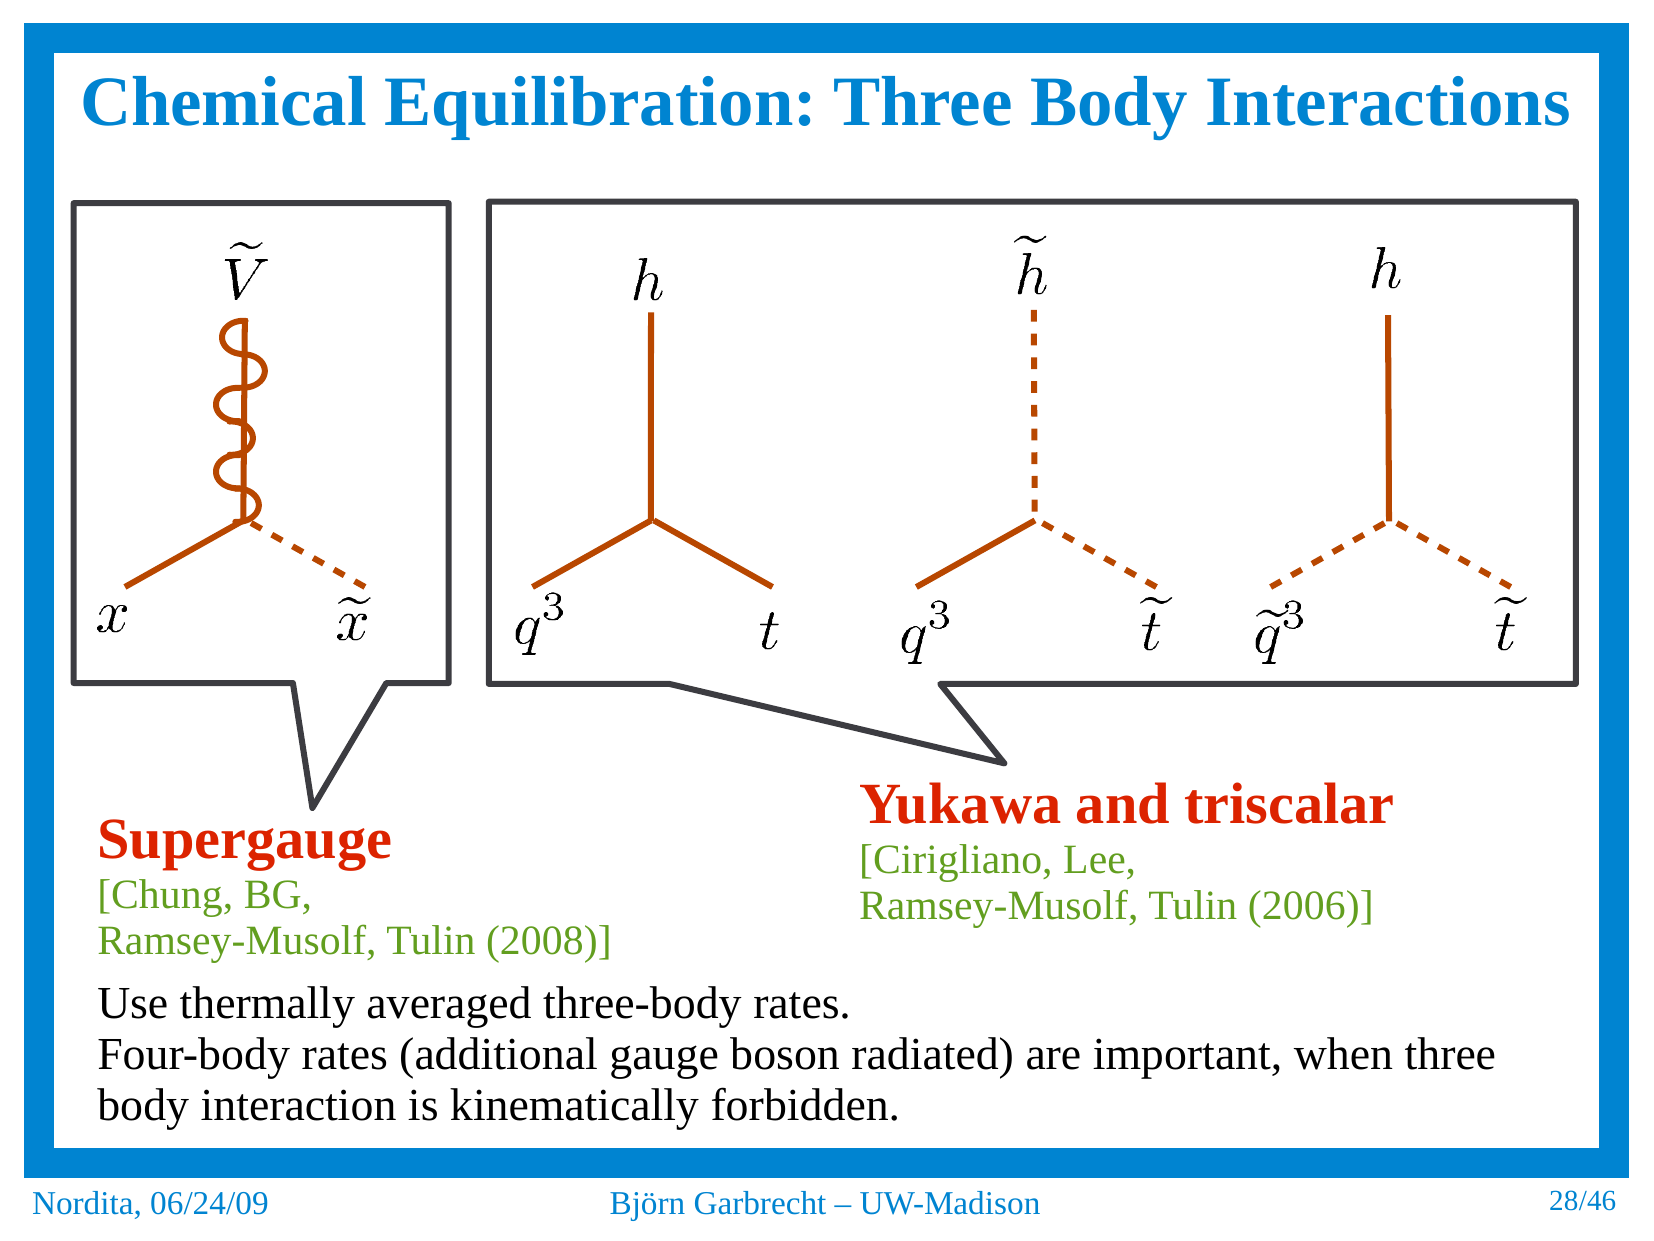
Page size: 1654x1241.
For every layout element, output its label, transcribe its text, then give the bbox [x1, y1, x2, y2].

text_box Yukawa and triscalar [Cirigliano, Lee, Ramsey-Musolf, Tulin (2006)] [844, 763, 1409, 956]
picture [889, 595, 954, 672]
picture [331, 589, 379, 648]
text_box Supergauge [Chung, BG, Ramsey-Musolf, Tulin (2008)] [82, 799, 652, 992]
picture [1136, 593, 1177, 658]
picture [1490, 593, 1532, 658]
picture [1010, 231, 1063, 302]
picture [217, 237, 271, 307]
picture [626, 254, 679, 308]
title Chemical Equilibration: Three Body Interactions [63, 47, 1590, 157]
picture [503, 587, 568, 663]
picture [754, 604, 796, 657]
picture [91, 598, 139, 640]
text_box Use thermally averaged three-body rates. Four-body rates (additional gauge boson radiated) are important, when three body interaction is kinematically forbidden. [82, 970, 1581, 1152]
picture [1243, 595, 1308, 672]
picture [1364, 243, 1417, 296]
